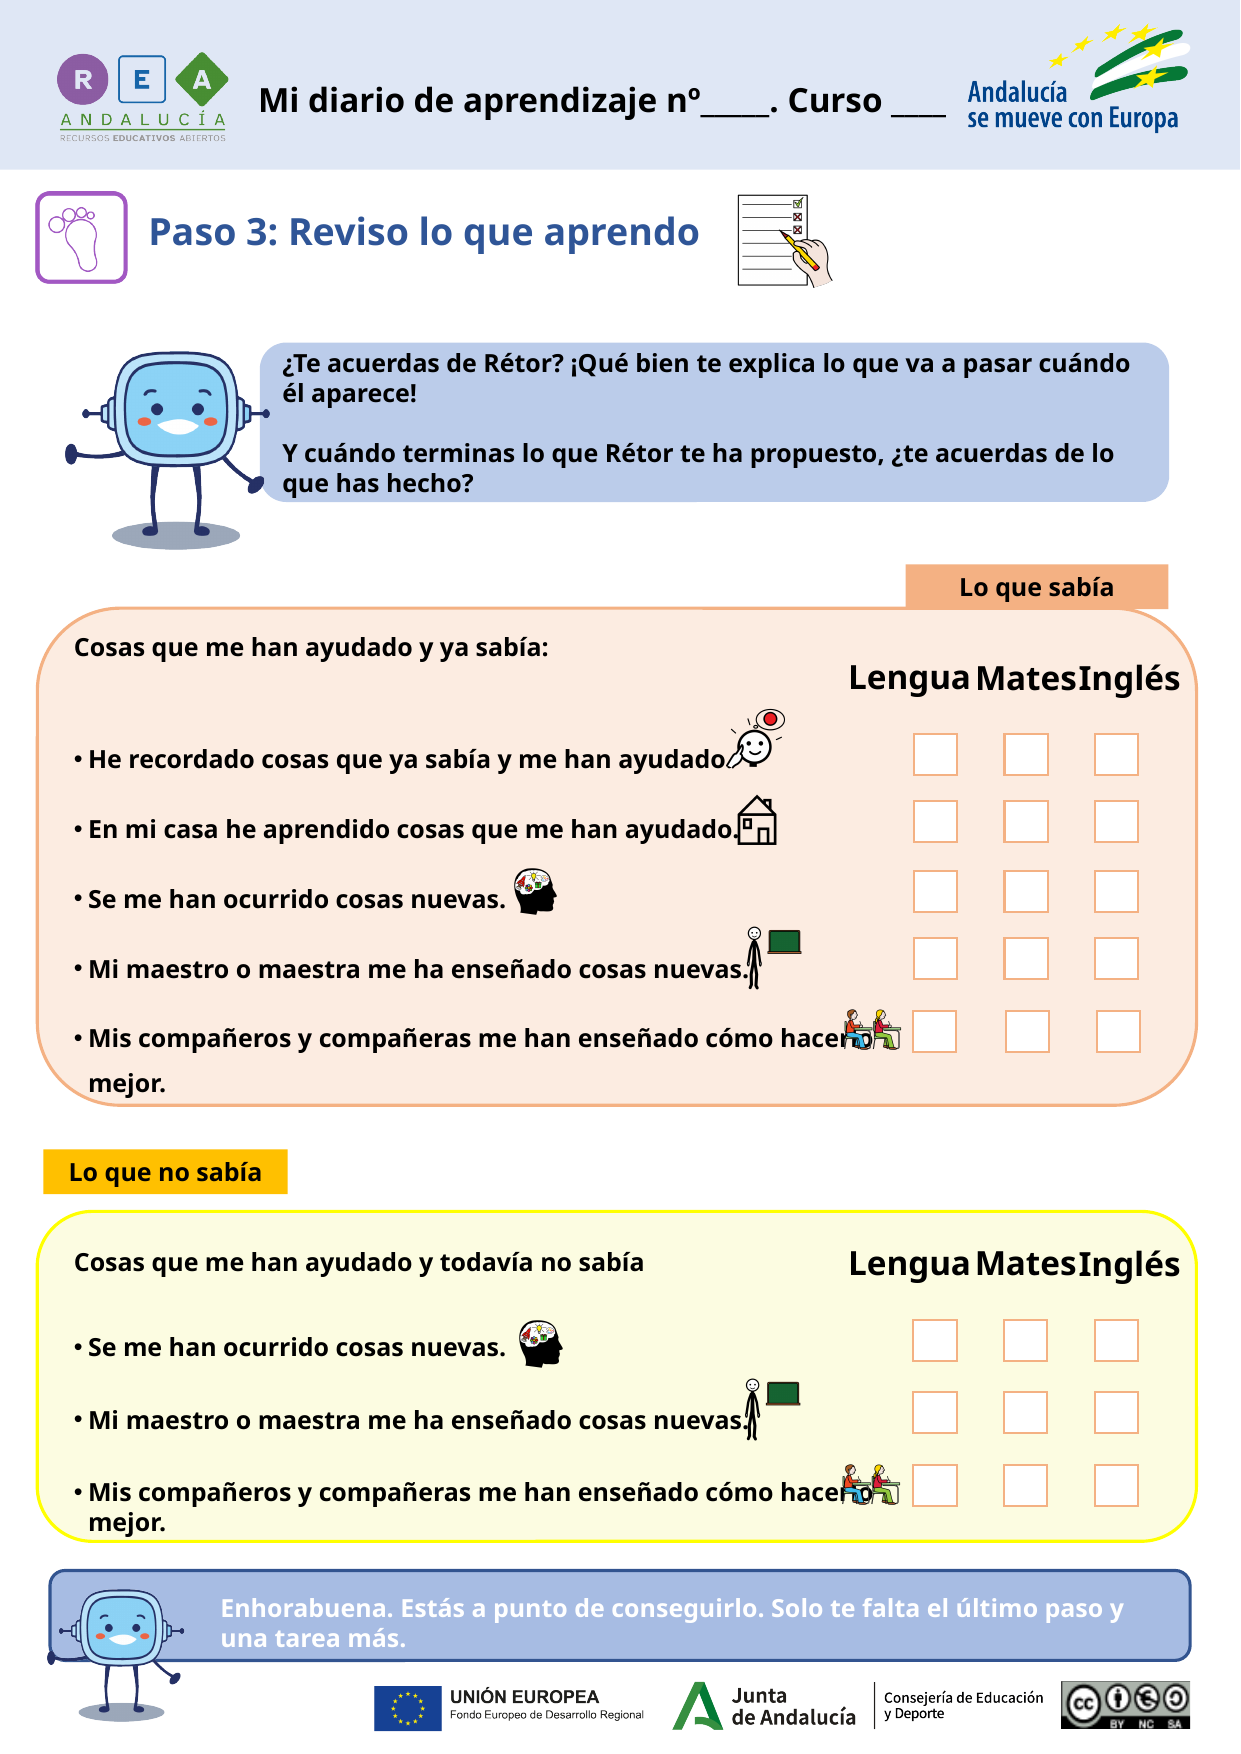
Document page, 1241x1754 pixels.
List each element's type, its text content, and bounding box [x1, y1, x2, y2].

text_box Cosas que me han ayudado y todavía no sabía [58, 1238, 833, 1284]
text_box Lengua [833, 1234, 986, 1290]
text_box Se me han ocurrido cosas nuevas. Mi maestro o maestra me ha enseñado cosas nuevas. Mis compañeros y compañeras me han enseñado cómo hacerlo mejor. [58, 1324, 906, 1544]
text_box [37, 1211, 1197, 1542]
text_box Lengua [833, 648, 986, 704]
text_box He recordado cosas que ya sabía y me han ayudado. En mi casa he aprendido cosas que me han ayudado. Se me han ocurrido cosas nuevas. Mi maestro o maestra me ha enseñado cosas nuevas. Mis compañeros y compañeras me han enseñado cómo hacerlo mejor. [59, 721, 906, 1106]
text_box [37, 635, 1197, 1106]
text_box Mates [960, 649, 1063, 705]
picture [843, 1000, 902, 1059]
picture [43, 47, 242, 146]
text_box Lo que no sabía [43, 1149, 288, 1195]
text_box Cosas que me han ayudado y ya sabía: [59, 623, 1197, 669]
picture [511, 867, 560, 916]
picture [739, 1376, 806, 1442]
text_box Inglés [1063, 649, 1196, 705]
picture [730, 184, 836, 290]
text_box [0, 0, 1240, 170]
picture [516, 1319, 566, 1369]
picture [961, 21, 1197, 139]
picture [730, 793, 784, 847]
picture [841, 1455, 901, 1514]
text_box ¿Te acuerdas de Rétor? ¡Qué bien te explica lo que va a pasar cuándo él aparece! Y cuándo terminas lo que Rétor te ha propuesto, ¿te acuerdas de lo que has hecho? [302, 342, 1170, 503]
text_box Paso 3: Reviso lo que aprendo [133, 200, 716, 261]
text_box Lo que sabía [905, 564, 1169, 610]
text_box [206, 1570, 1191, 1661]
picture [741, 924, 807, 991]
text_box Mates [960, 1235, 1063, 1290]
picture [724, 703, 791, 770]
text_box [72, 608, 1161, 623]
picture [35, 1567, 206, 1738]
picture [353, 1656, 1191, 1745]
picture [35, 191, 128, 284]
text_box Inglés [1063, 1235, 1196, 1291]
picture [47, 318, 302, 574]
text_box Mi diario de aprendizaje nº_____. Curso ____ [243, 71, 961, 127]
text_box Enhorabuena. Estás a punto de conseguirlo. Solo te falta el último paso y una tarea más. [206, 1585, 1156, 1653]
